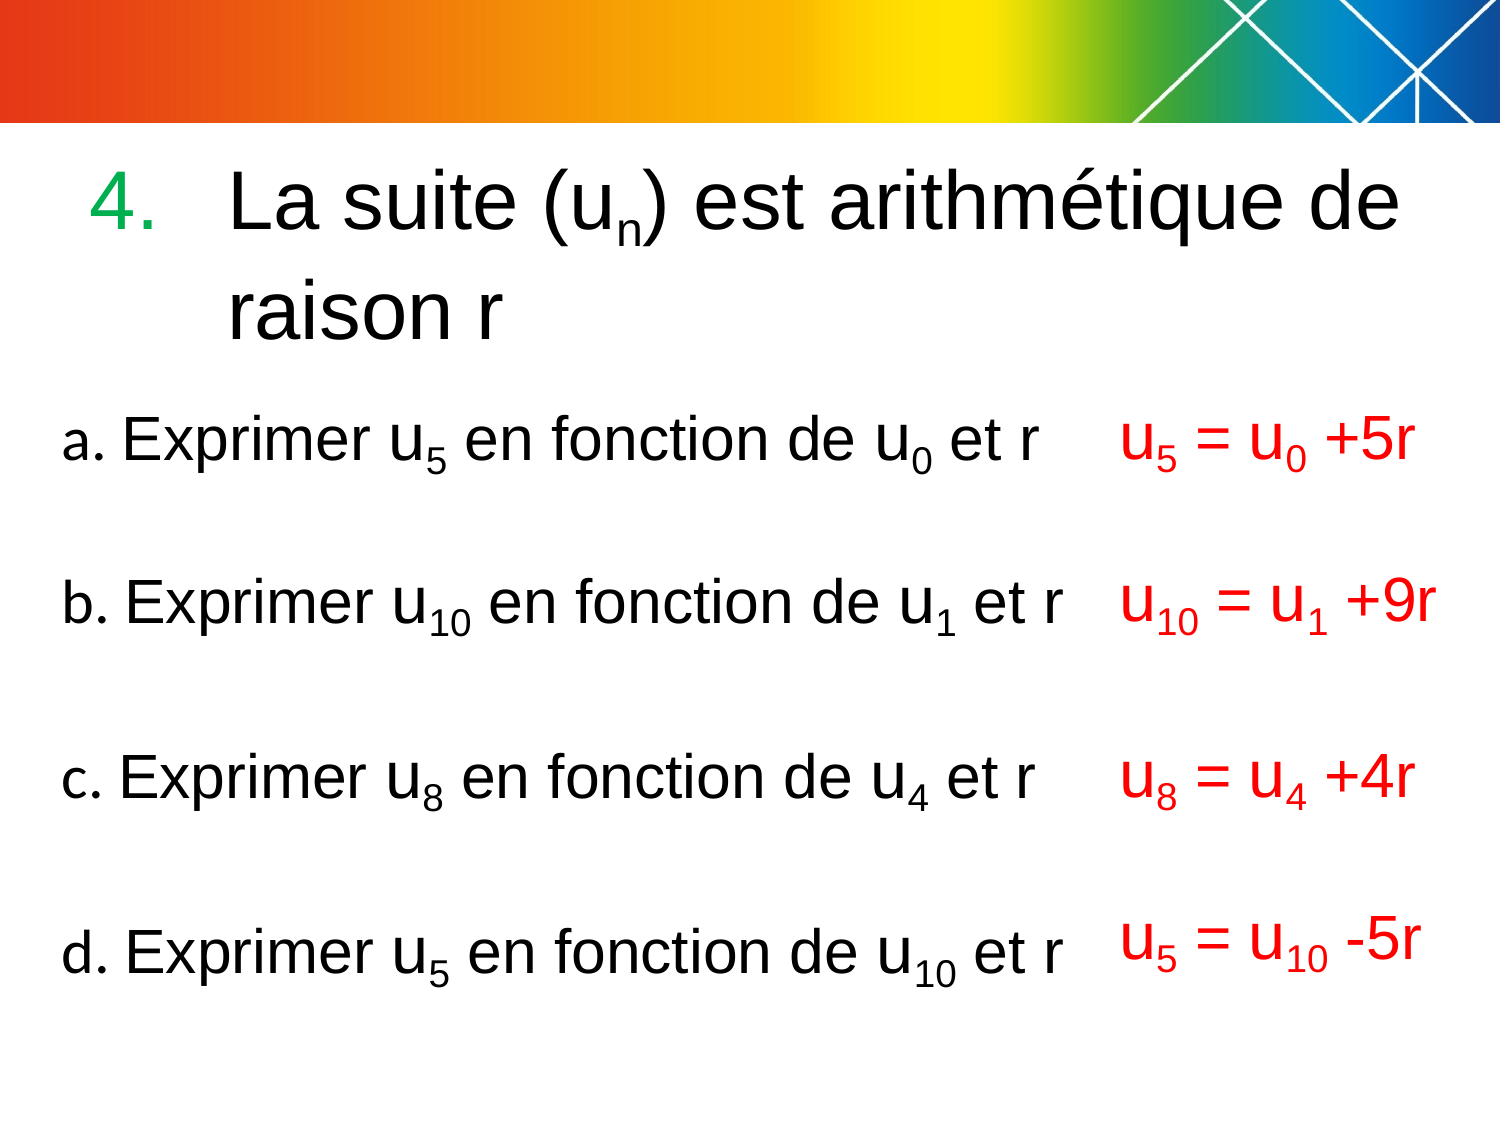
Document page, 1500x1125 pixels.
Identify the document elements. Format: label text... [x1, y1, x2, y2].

text_box a. Exprimer u5 en fonction de u0 et r b. Exprimer u10 en fonction de u1 et r c. Exprimer u8 en fonction de u4 et r d. Exprimer u5 en fonction de u10 et r [46, 386, 1093, 1125]
picture [0, 0, 1358, 123]
text_box u5 = u0 +5r u10 = u1 +9r u8 = u4 +4r u5 = u10 -5r [1104, 385, 1468, 1125]
text_box La suite (un) est arithmétique de raison r [74, 163, 1500, 338]
picture [1340, 0, 1500, 123]
